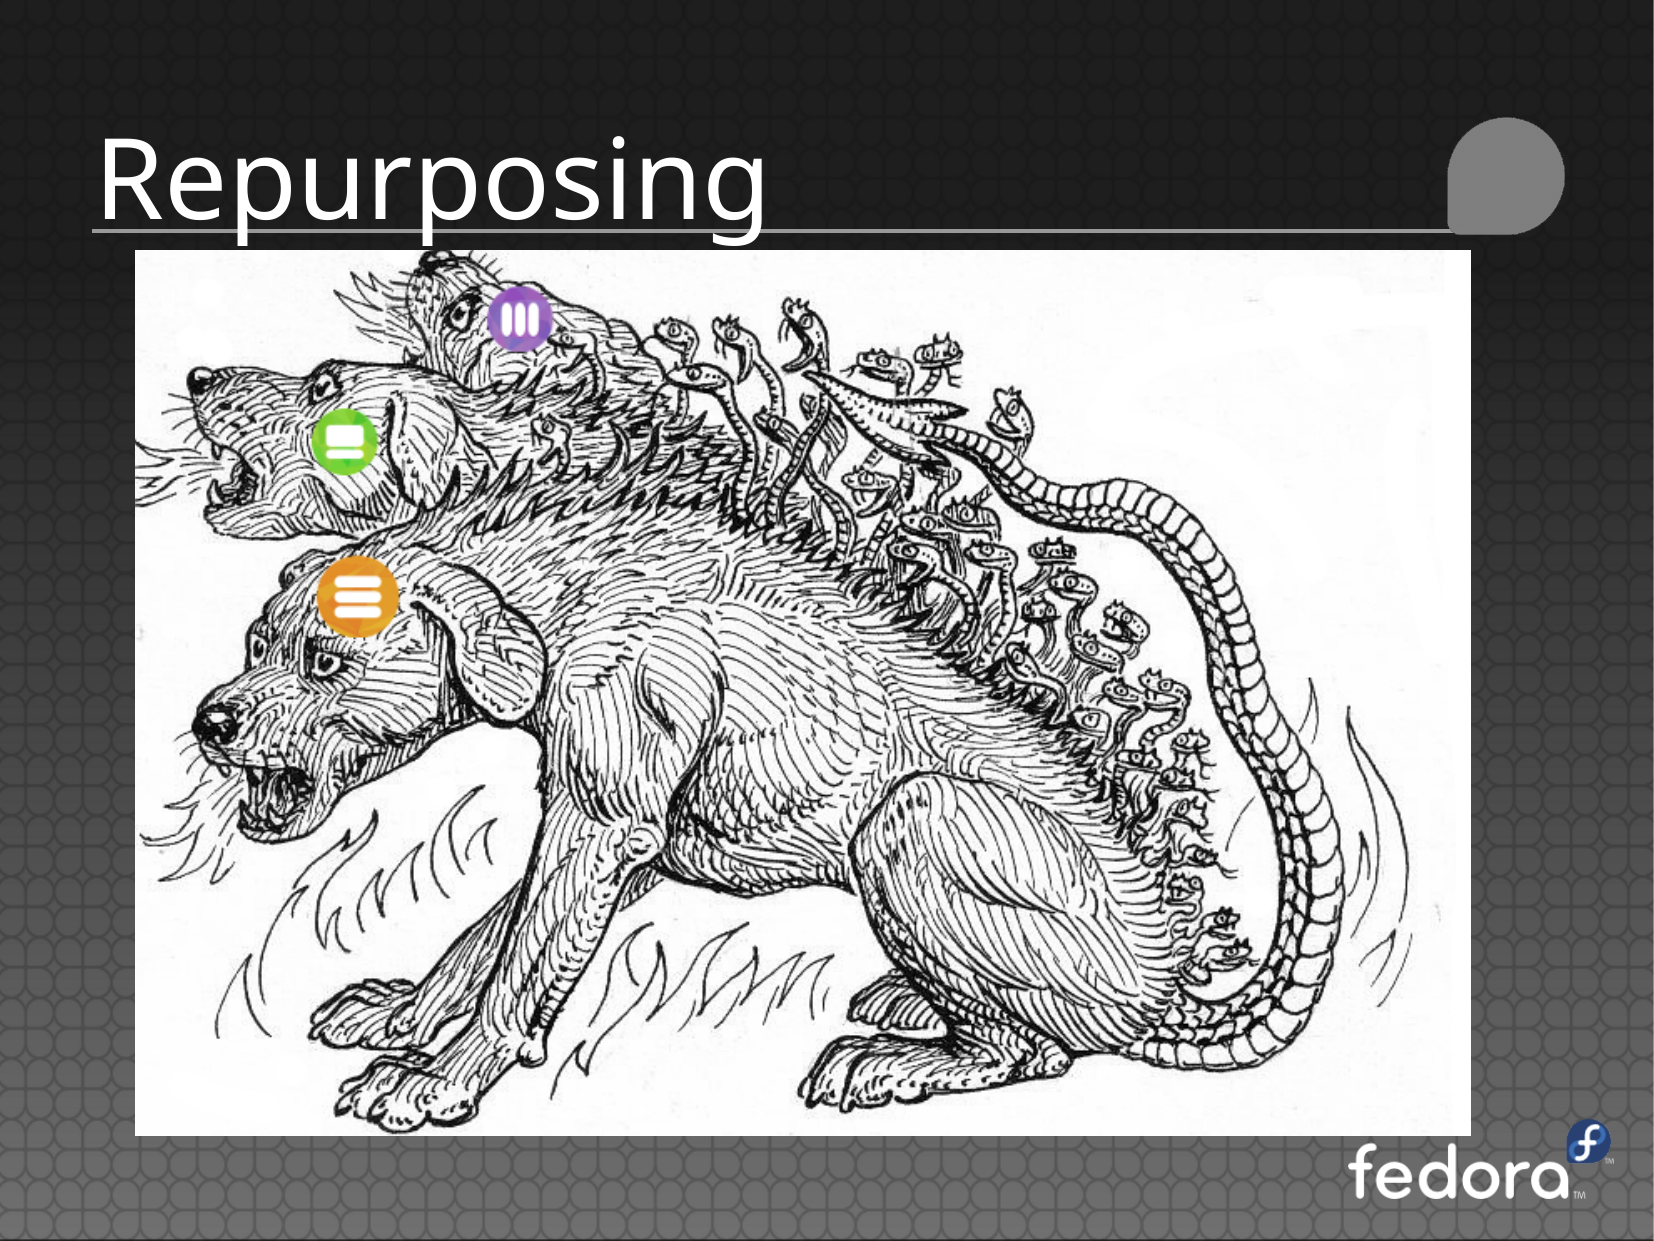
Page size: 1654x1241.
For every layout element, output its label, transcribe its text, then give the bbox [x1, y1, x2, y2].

title Repurposing [94, 100, 1426, 251]
picture [0, 0, 1654, 1241]
